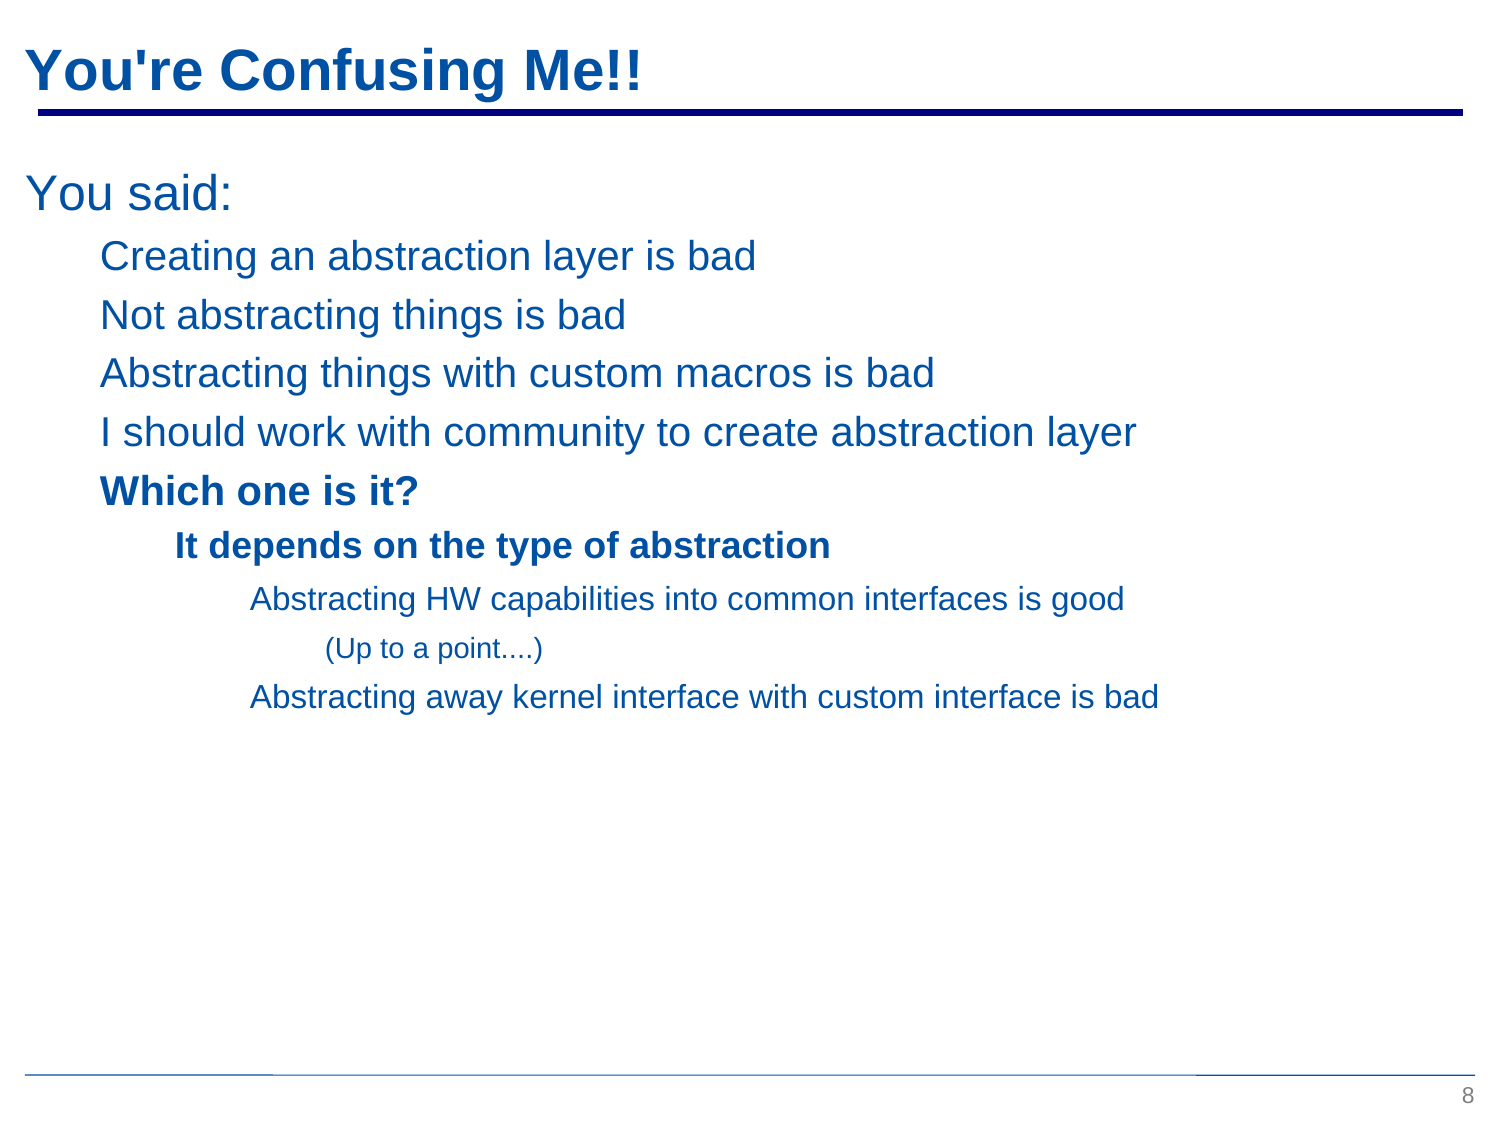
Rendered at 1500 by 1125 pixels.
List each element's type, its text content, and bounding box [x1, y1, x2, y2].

title You're Confusing Me!! [24, 19, 1463, 118]
list You said: Creating an abstraction layer is bad Not abstracting things is bad Abstracting things with custom macros is bad I should work with community to create abstraction layer Which one is it? It depends on the type of abstraction Abstracting HW capabilities into common interfaces is good (Up to a point....) Abstracting away kernel interface with custom interface is bad [24, 162, 1475, 1023]
